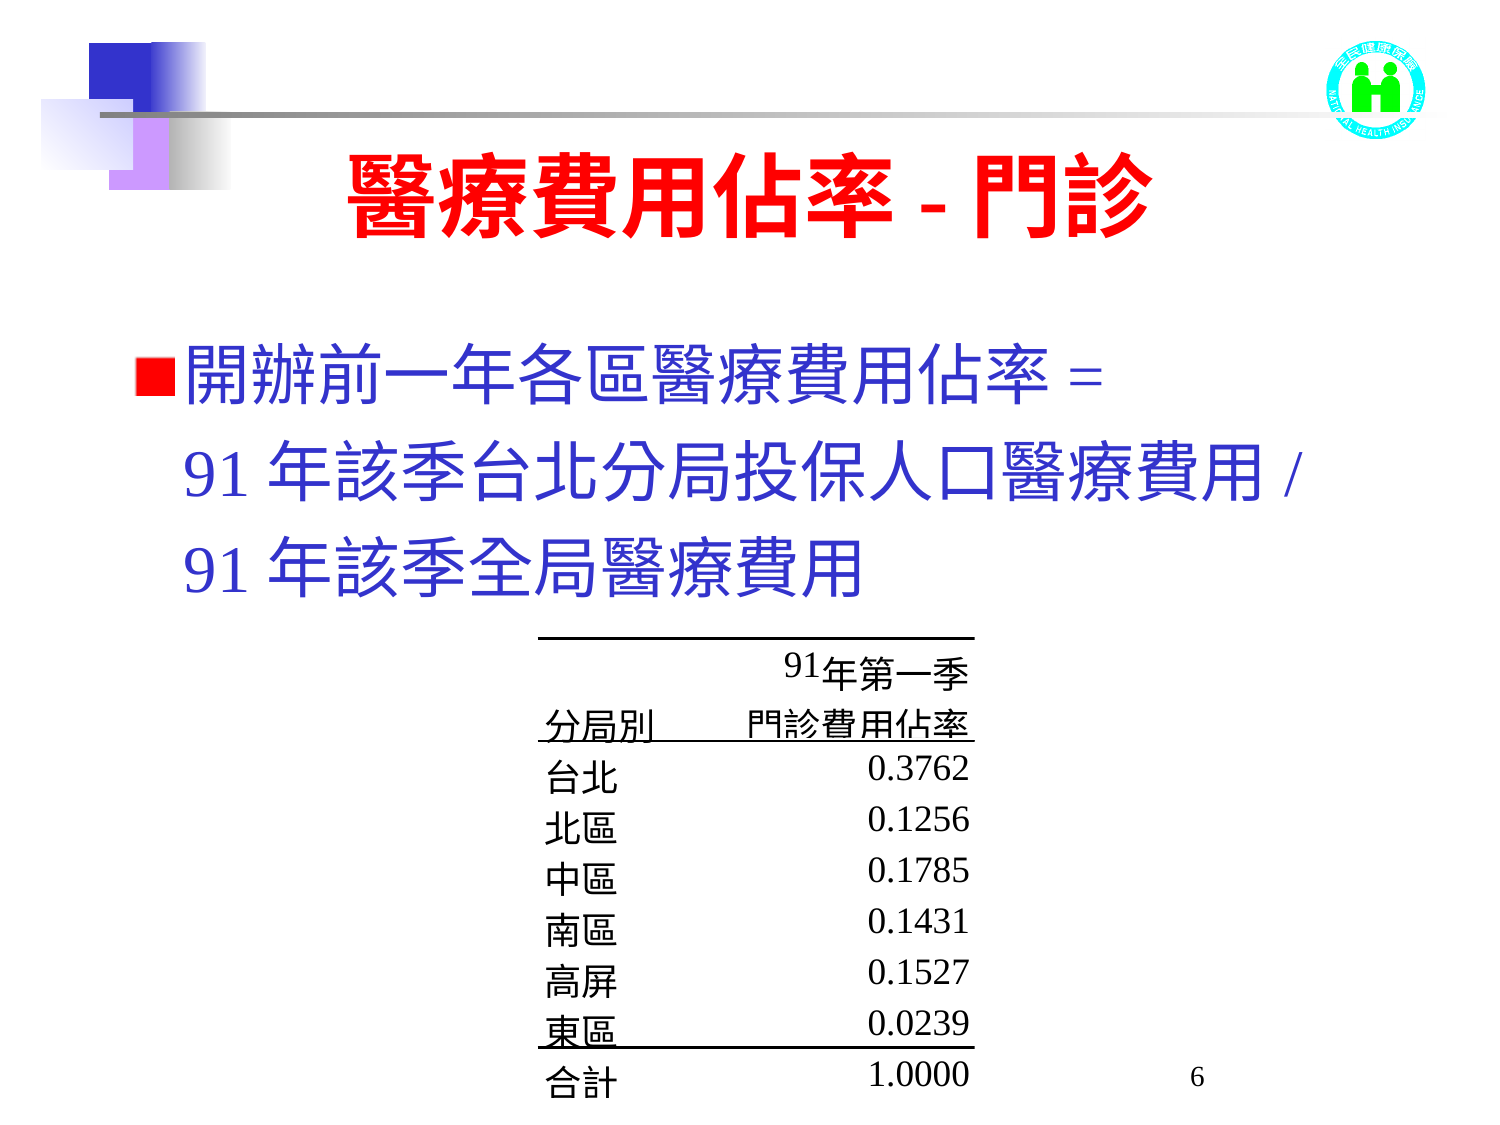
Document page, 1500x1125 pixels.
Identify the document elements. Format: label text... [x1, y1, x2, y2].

list 開辦前一年各區醫療費用佔率= 91年該季台北分局投保人口醫療費用/ 91年該季全局醫療費用 [112, 324, 1438, 638]
text_box [1175, 1050, 1488, 1125]
title 醫療費用佔率-門診 [112, 99, 1388, 288]
chart [537, 637, 977, 1101]
